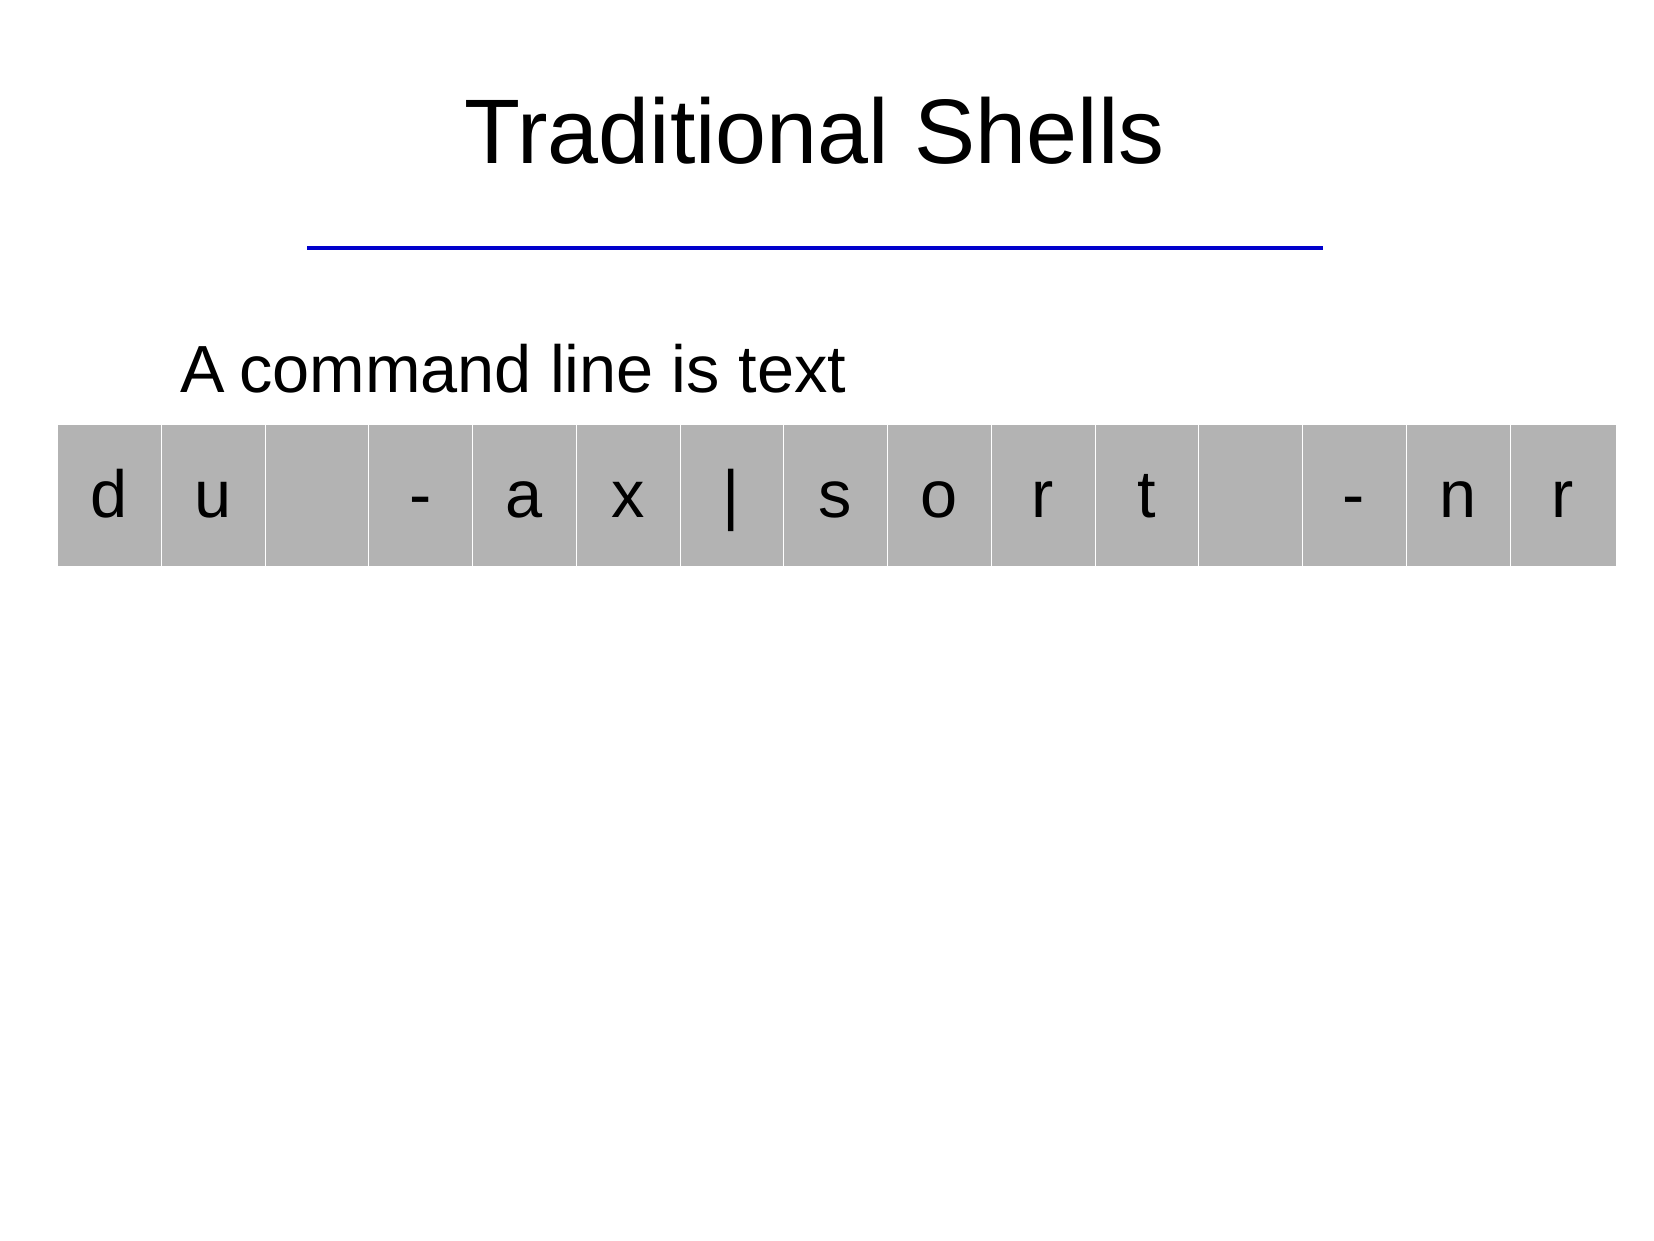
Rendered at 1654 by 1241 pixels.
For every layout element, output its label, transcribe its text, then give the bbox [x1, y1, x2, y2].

table_header d [58, 425, 161, 566]
table_header t [1096, 425, 1198, 566]
title Traditional Shells [70, 28, 1560, 236]
table_header [1199, 425, 1302, 566]
table_header - [369, 425, 472, 566]
table_header x [577, 425, 680, 566]
table_header r [992, 425, 1095, 566]
table_header [266, 425, 368, 566]
table_header u [162, 425, 265, 566]
table_header n [1407, 425, 1510, 566]
table_header r [1511, 425, 1616, 566]
table_header - [1303, 425, 1406, 566]
table_header a [473, 425, 576, 566]
table_header s [784, 425, 887, 566]
table_header o [888, 425, 991, 566]
text_box A command line is text [165, 324, 864, 414]
table_header | [681, 425, 783, 566]
